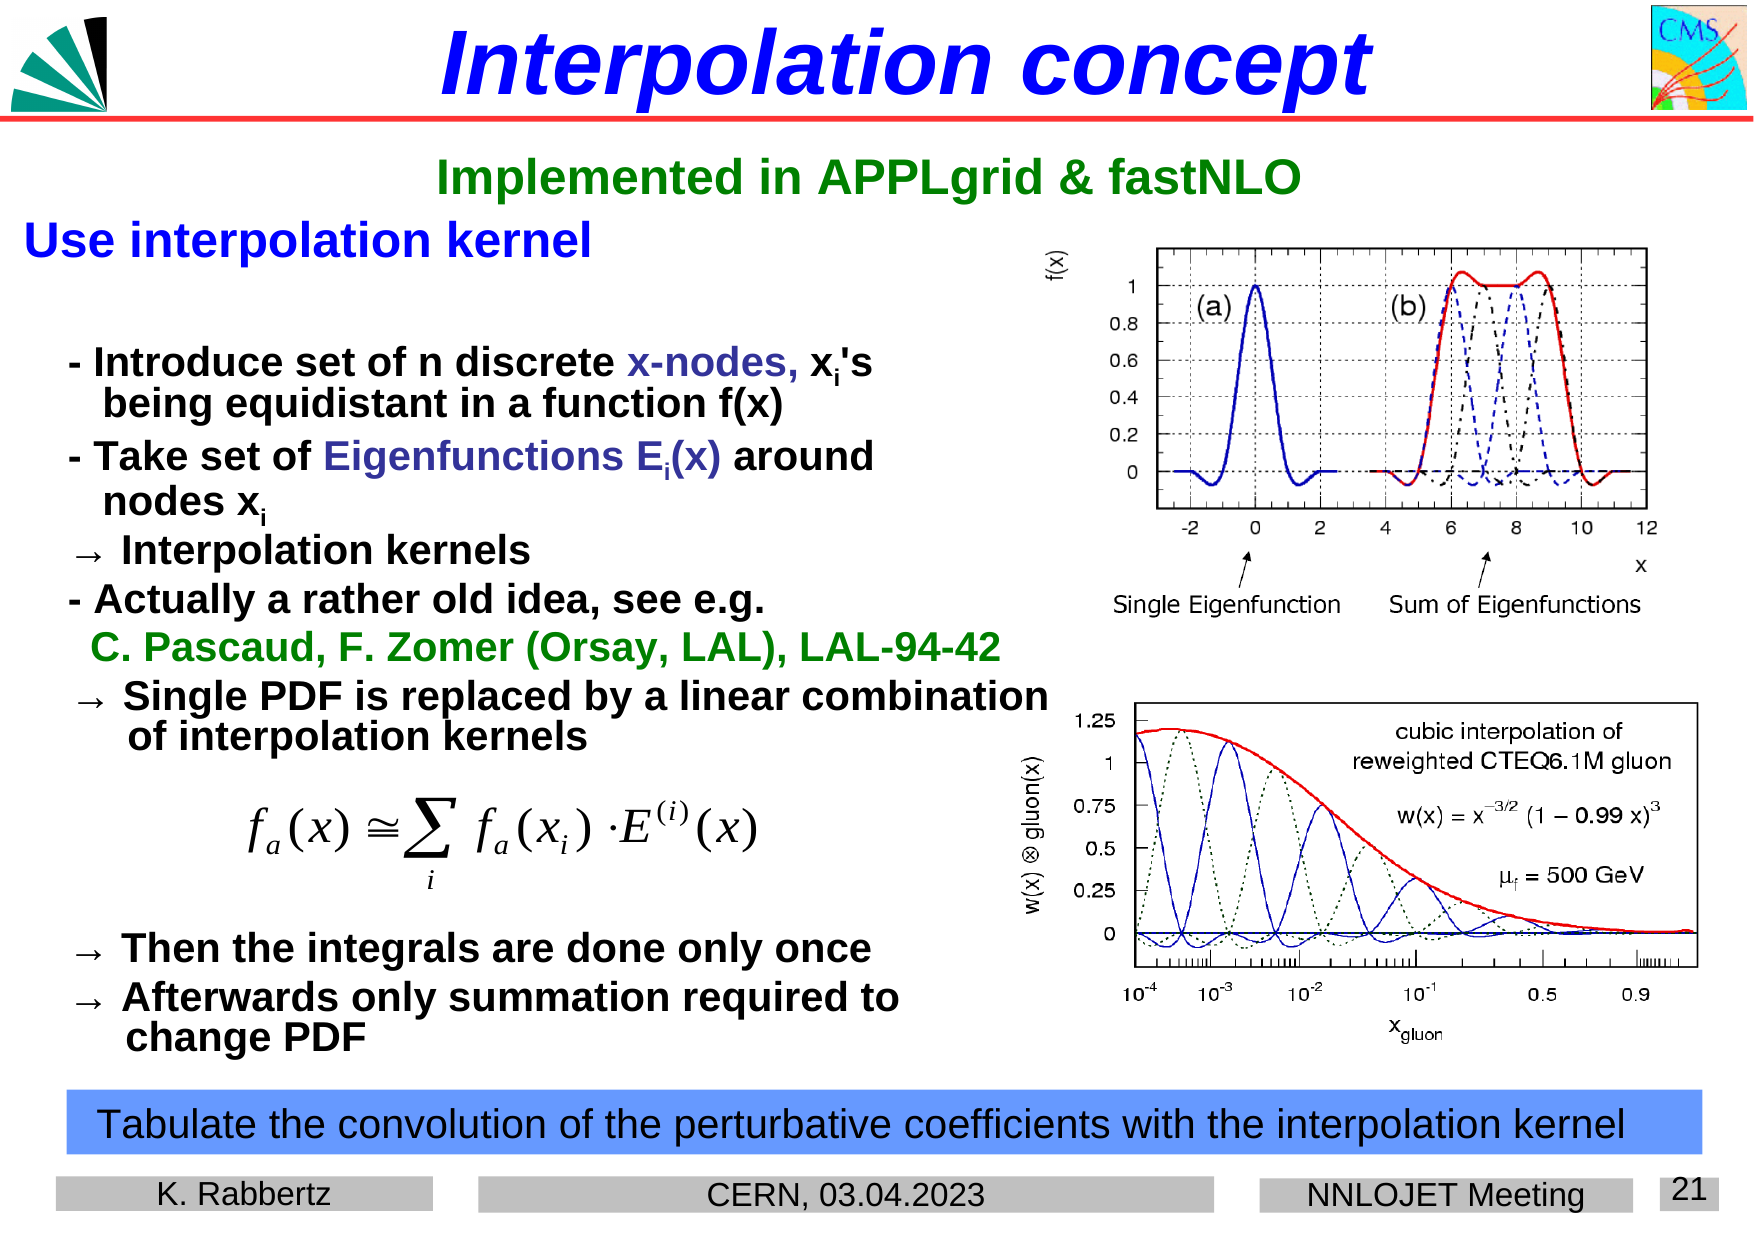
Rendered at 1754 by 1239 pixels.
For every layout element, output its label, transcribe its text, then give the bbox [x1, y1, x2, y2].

text_box Tabulate the convolution of the perturbative coefficients with the interpolation kernel [66, 1089, 1703, 1155]
title Interpolation concept [124, 0, 1630, 121]
picture [1069, 227, 1676, 631]
picture [1651, 5, 1747, 110]
text_box Use interpolation kernel - Introduce set of n discrete x-nodes, xi's being equidistant in a function f(x) - Take set of Eigenfunctions Ei(x) around nodes xi → Interpolation kernels - Actually a rather old idea, see e.g. C. Pascaud, F. Zomer (Orsay, LAL), LAL-94-42 → Single PDF is replaced by a linear combination of interpolation kernels → Then the integrals are done only once → Afterwards only summation required to change PDF [0, 211, 1069, 1117]
text_box Implemented in APPLgrid & fastNLO [424, 142, 1330, 212]
picture [11, 17, 107, 113]
picture [1069, 684, 1711, 1048]
